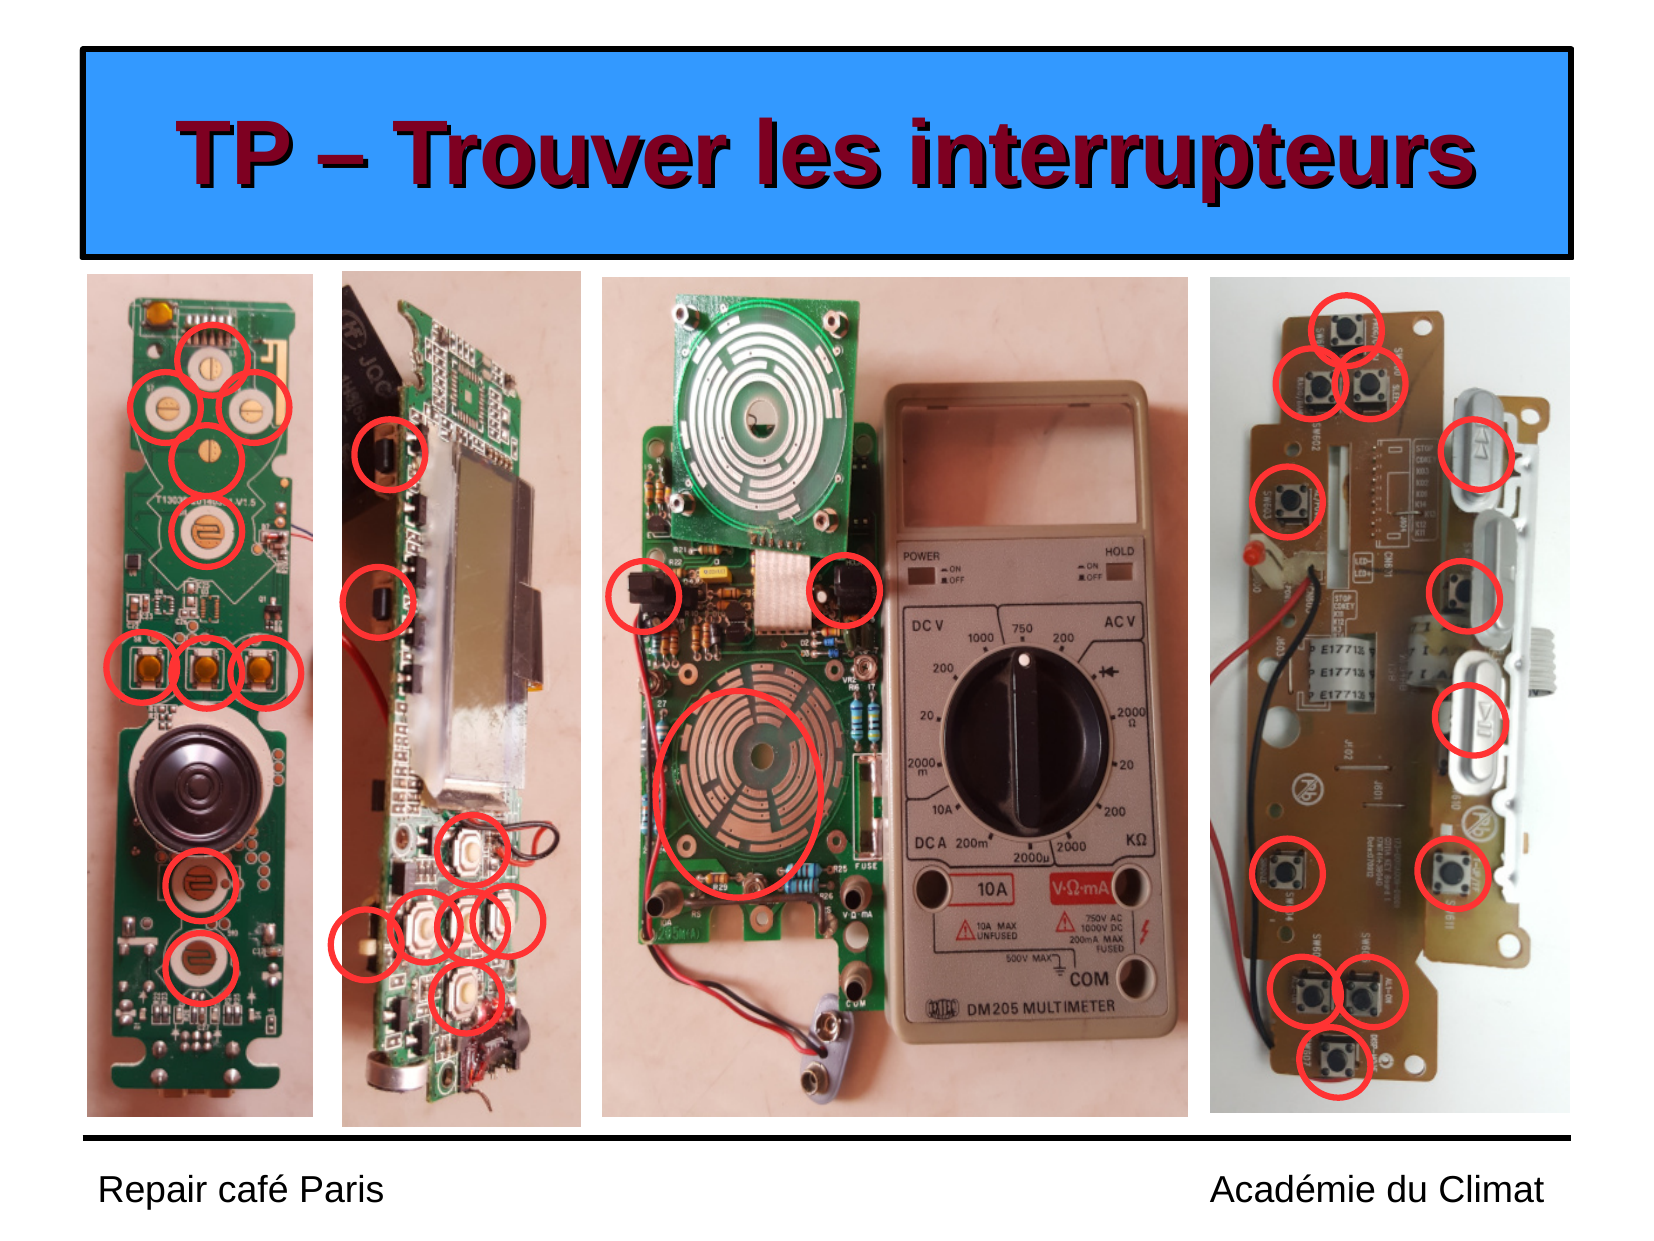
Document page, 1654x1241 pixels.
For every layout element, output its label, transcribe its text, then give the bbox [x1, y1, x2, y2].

picture [395, 895, 443, 959]
picture [346, 571, 410, 634]
picture [493, 890, 540, 953]
picture [435, 966, 498, 1030]
picture [602, 277, 1188, 1117]
picture [441, 907, 457, 948]
title TP – Trouver les interrupteurs [82, 49, 1571, 257]
picture [394, 931, 398, 942]
picture [87, 274, 313, 1117]
text_box Repair café Paris Académie du Climat [82, 1161, 1571, 1219]
picture [476, 899, 504, 950]
picture [342, 913, 396, 977]
picture [455, 895, 487, 959]
picture [1210, 277, 1570, 1113]
picture [441, 819, 504, 882]
picture [342, 271, 581, 1127]
